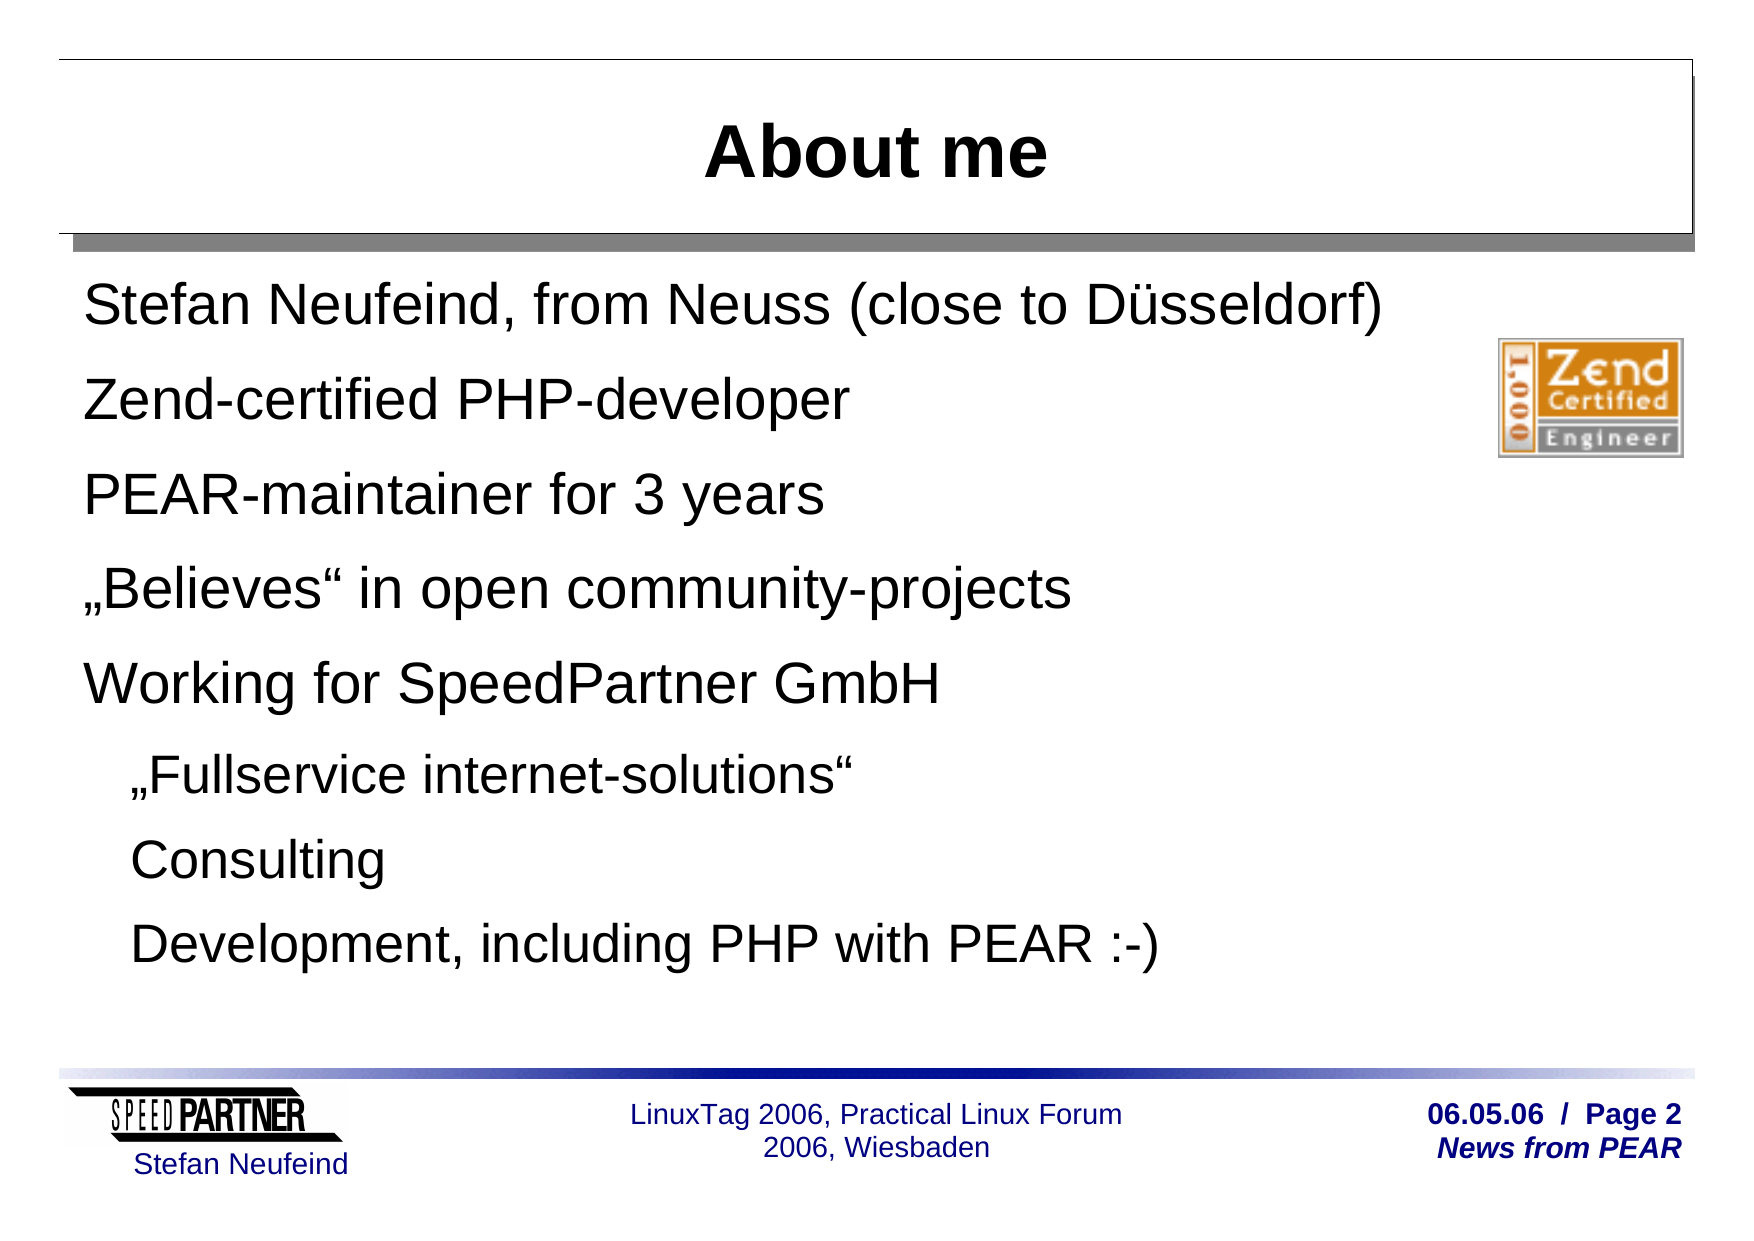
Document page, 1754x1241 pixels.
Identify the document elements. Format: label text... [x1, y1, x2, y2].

title About me [59, 59, 1695, 244]
picture [59, 1068, 1695, 1079]
list Stefan Neufeind, from Neuss (close to Düsseldorf) Zend-certified PHP-developer PEAR-maintainer for 3 years „Believes“ in open community-projects Working for SpeedPartner GmbH „Fullservice internet-solutions“ Consulting Development, including PHP with PEAR :-) [71, 272, 1695, 1055]
picture [1498, 338, 1684, 458]
picture [64, 1082, 348, 1146]
